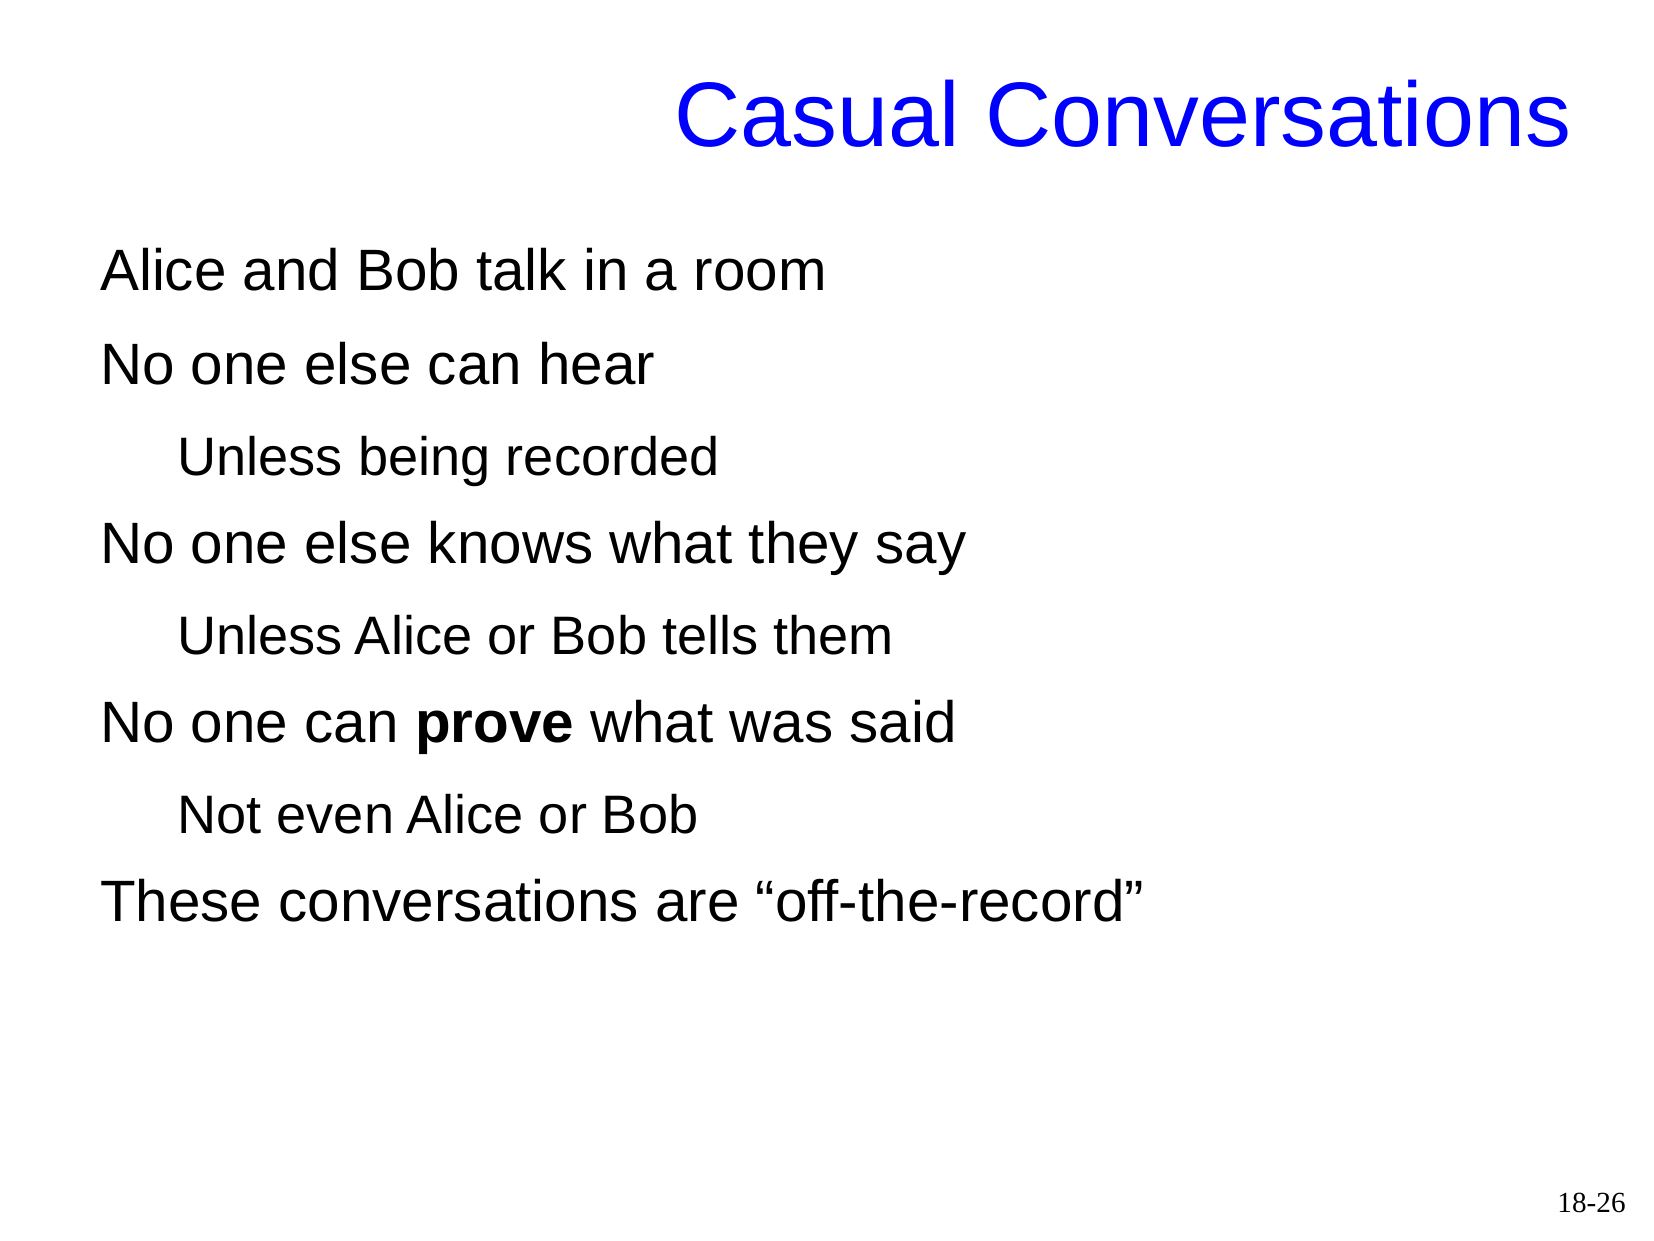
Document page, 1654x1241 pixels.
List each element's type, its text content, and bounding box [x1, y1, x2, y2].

title Casual Conversations [84, 11, 1573, 219]
list Alice and Bob talk in a room No one else can hear Unless being recorded No one else knows what they say Unless Alice or Bob tells them No one can prove what was said Not even Alice or Bob These conversations are “off-the-record” [82, 237, 1571, 1171]
